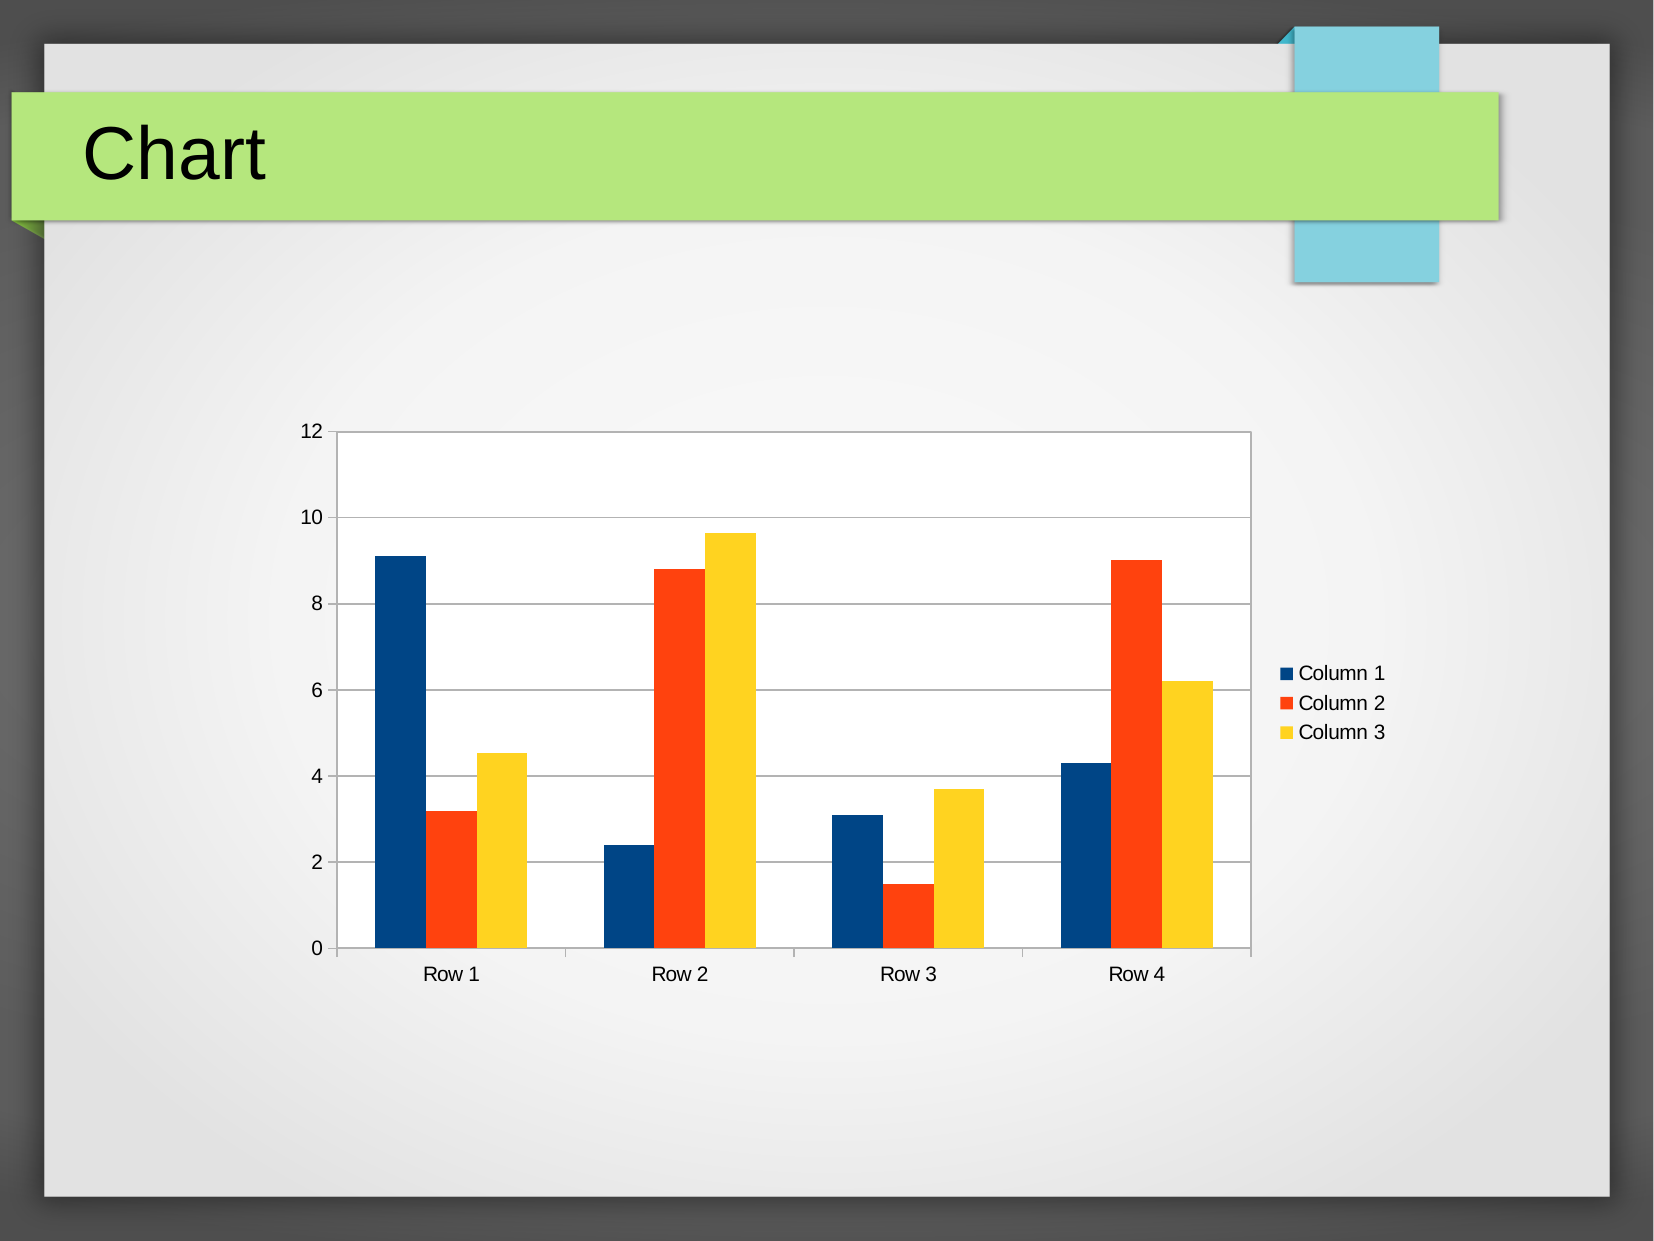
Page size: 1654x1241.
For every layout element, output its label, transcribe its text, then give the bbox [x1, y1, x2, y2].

text_box Chart [82, 94, 1264, 213]
chart [277, 408, 1405, 999]
picture [0, 0, 1654, 1241]
